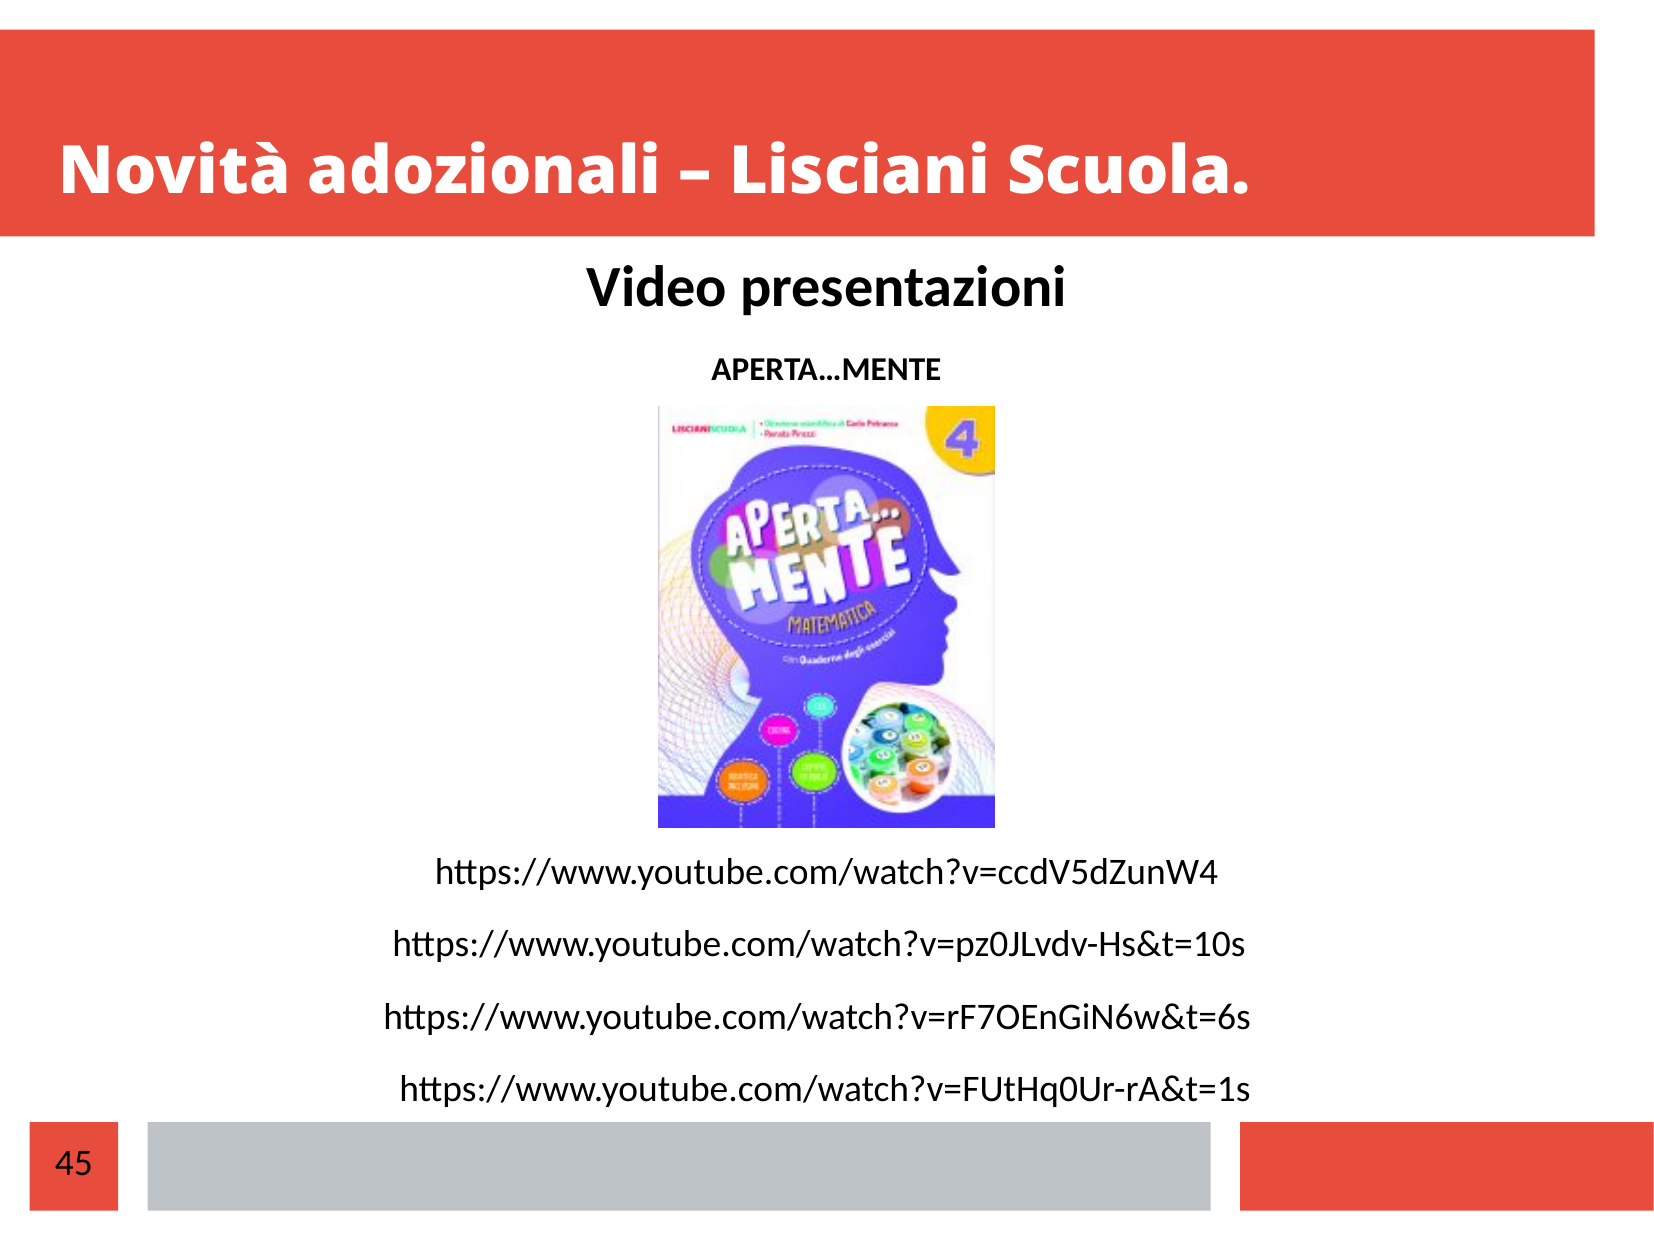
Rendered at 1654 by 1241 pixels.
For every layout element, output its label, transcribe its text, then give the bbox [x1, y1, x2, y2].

text_box https://www.youtube.com/watch?v=pz0JLvdv-Hs&t=10s [377, 911, 1277, 973]
text_box Video presentazioni [118, 254, 1536, 558]
text_box https://www.youtube.com/watch?v=ccdV5dZunW4 [322, 839, 1332, 901]
text_box APERTA…MENTE [550, 339, 1103, 396]
text_box https://www.youtube.com/watch?v=FUtHq0Ur-rA&t=1s [384, 1056, 1270, 1118]
text_box <numero> [29, 1122, 119, 1211]
text_box https://www.youtube.com/watch?v=rF7OEnGiN6w&t=6s [368, 984, 1286, 1046]
picture [658, 406, 995, 828]
title Novità adozionali – Lisciani Scuola. [59, 59, 1595, 207]
